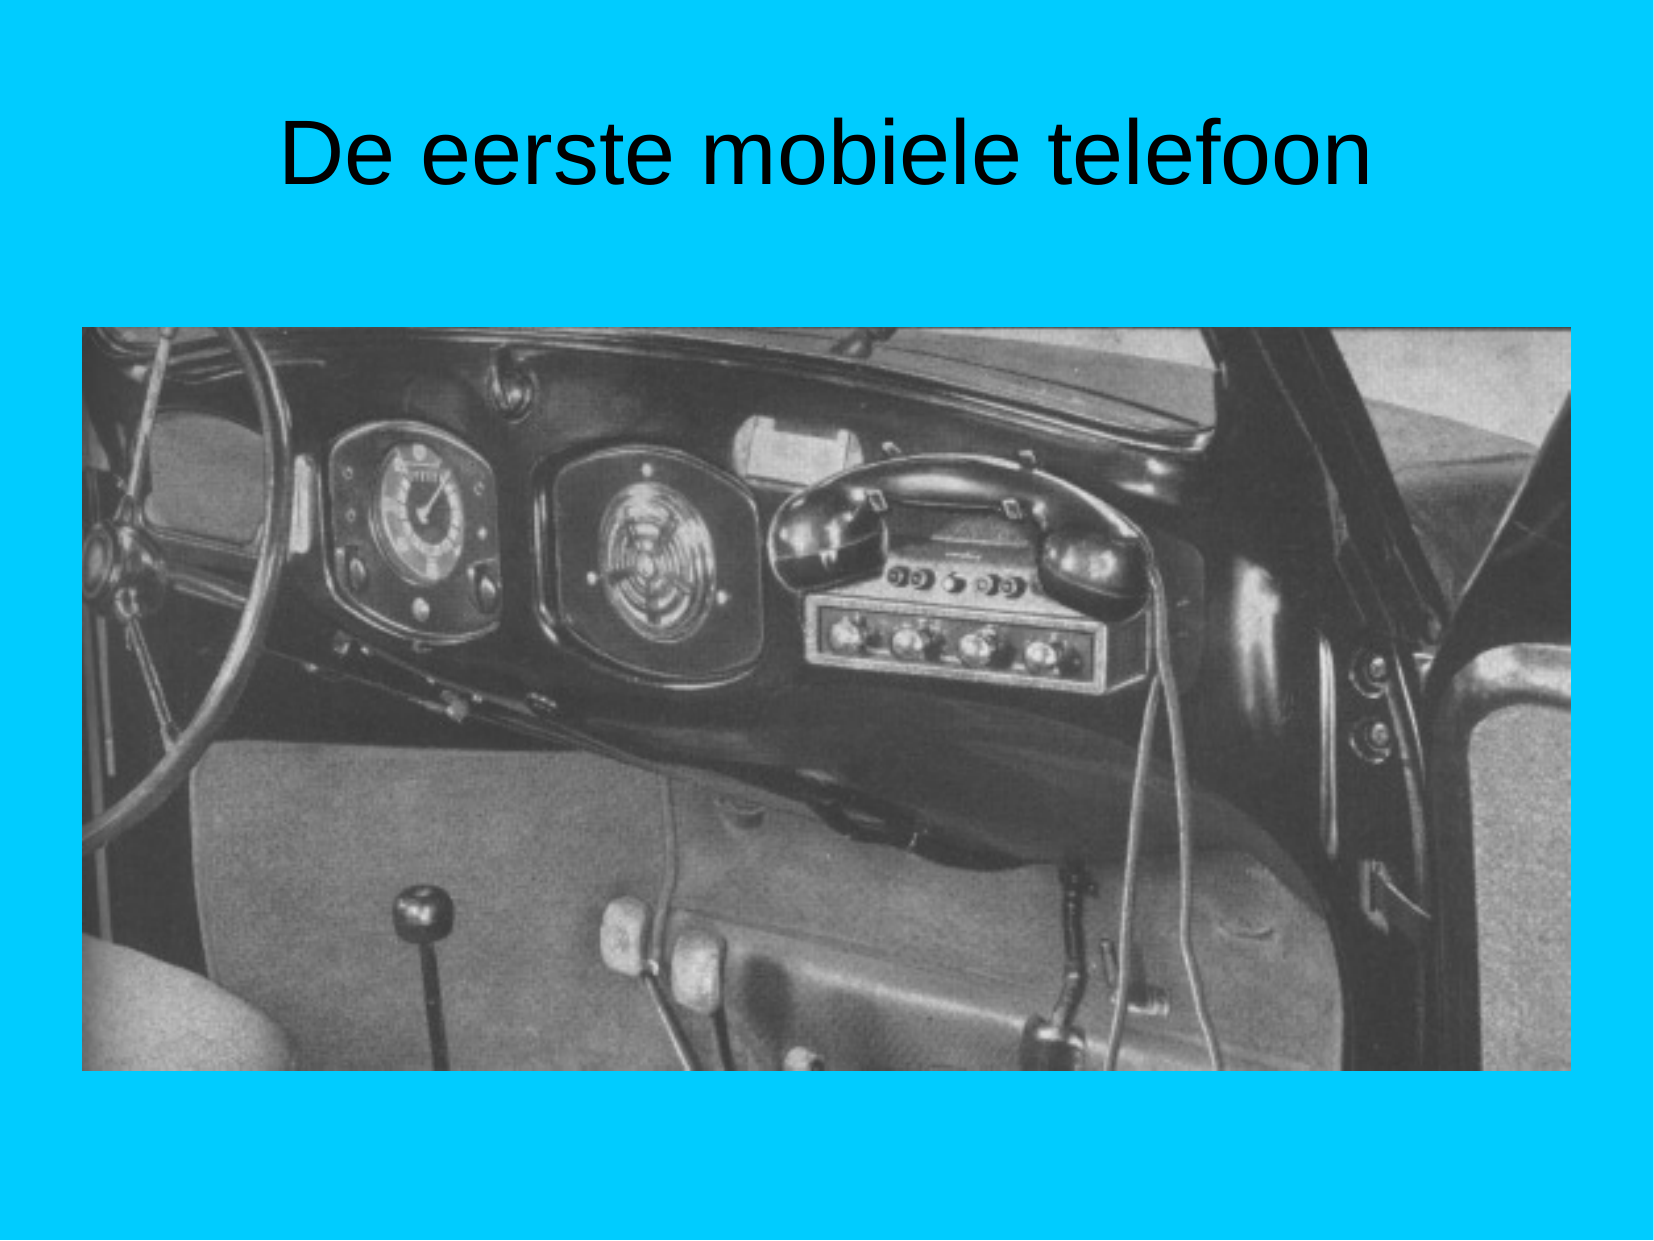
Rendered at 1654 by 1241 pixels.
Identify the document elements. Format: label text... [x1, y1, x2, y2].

title De eerste mobiele telefoon [82, 49, 1571, 257]
picture [83, 328, 1570, 1070]
